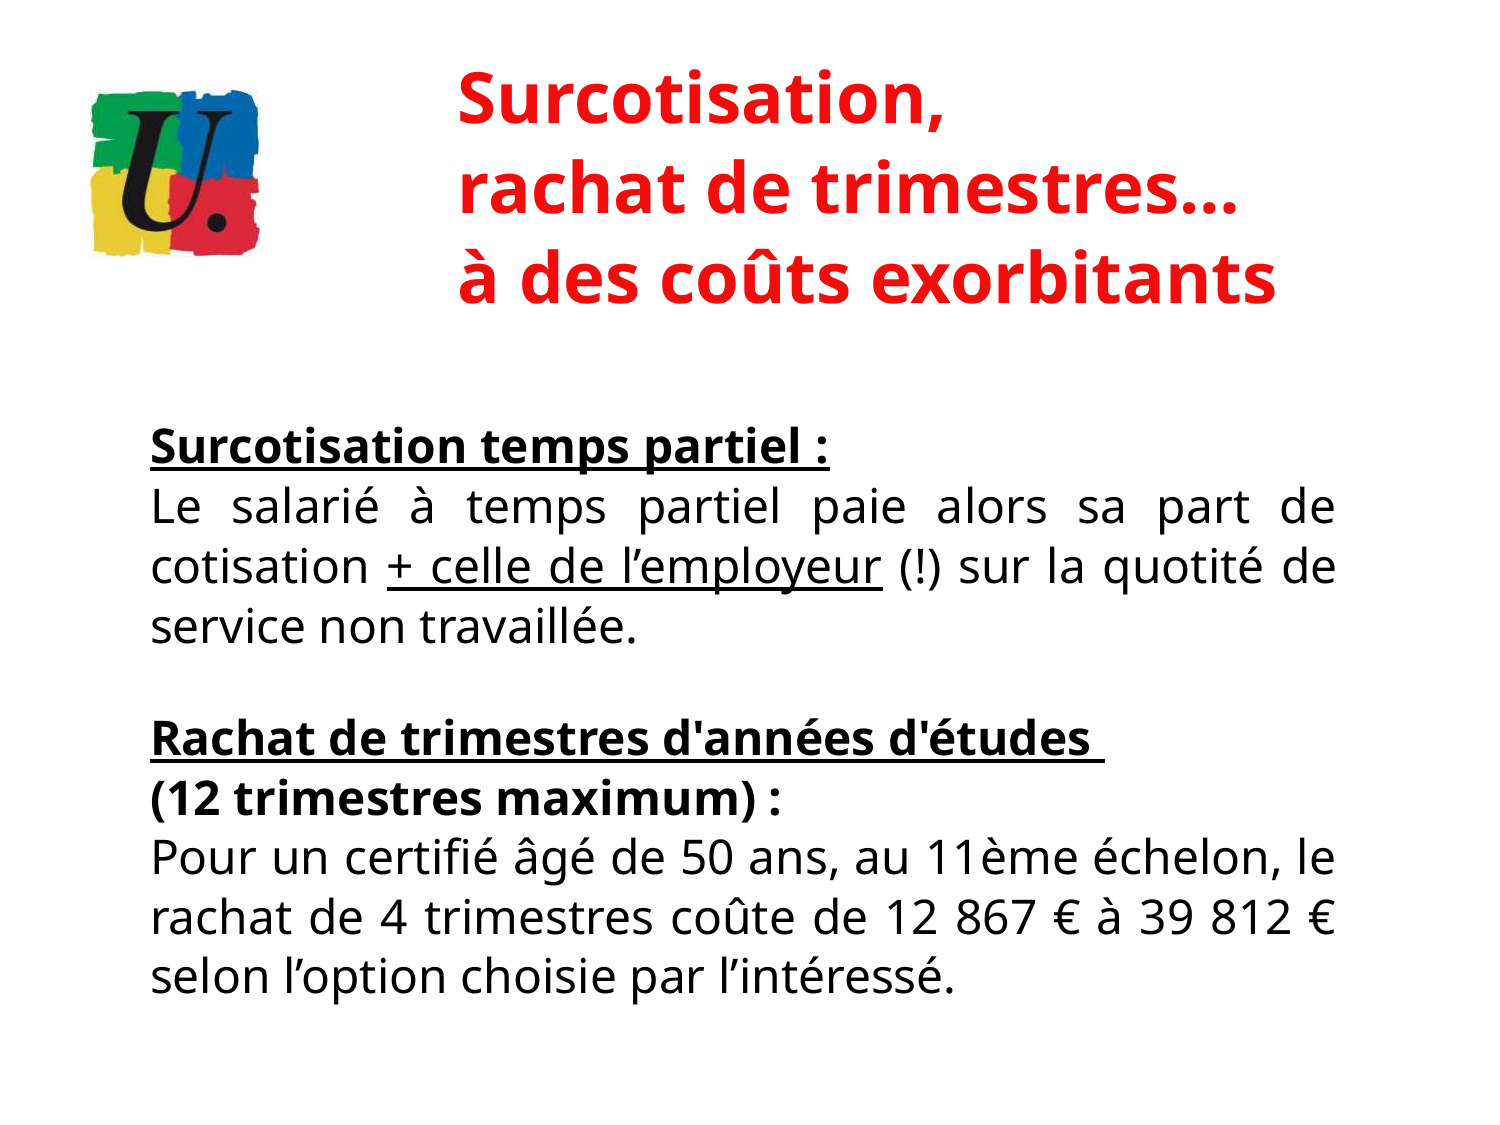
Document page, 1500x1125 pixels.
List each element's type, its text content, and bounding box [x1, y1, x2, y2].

text_box Surcotisation, rachat de trimestres… à des coûts exorbitants [458, 47, 1329, 295]
text_box Surcotisation temps partiel : Le salarié à temps partiel paie alors sa part de cotisation + celle de l’employeur (!) sur la quotité de service non travaillée. Rachat de trimestres d'années d'études (12 trimestres maximum) : Pour un certifié âgé de 50 ans, au 11ème échelon, le rachat de 4 trimestres coûte de 12 867 € à 39 812 € selon l’option choisie par l’intéressé. [150, 413, 1344, 998]
picture [90, 89, 261, 258]
